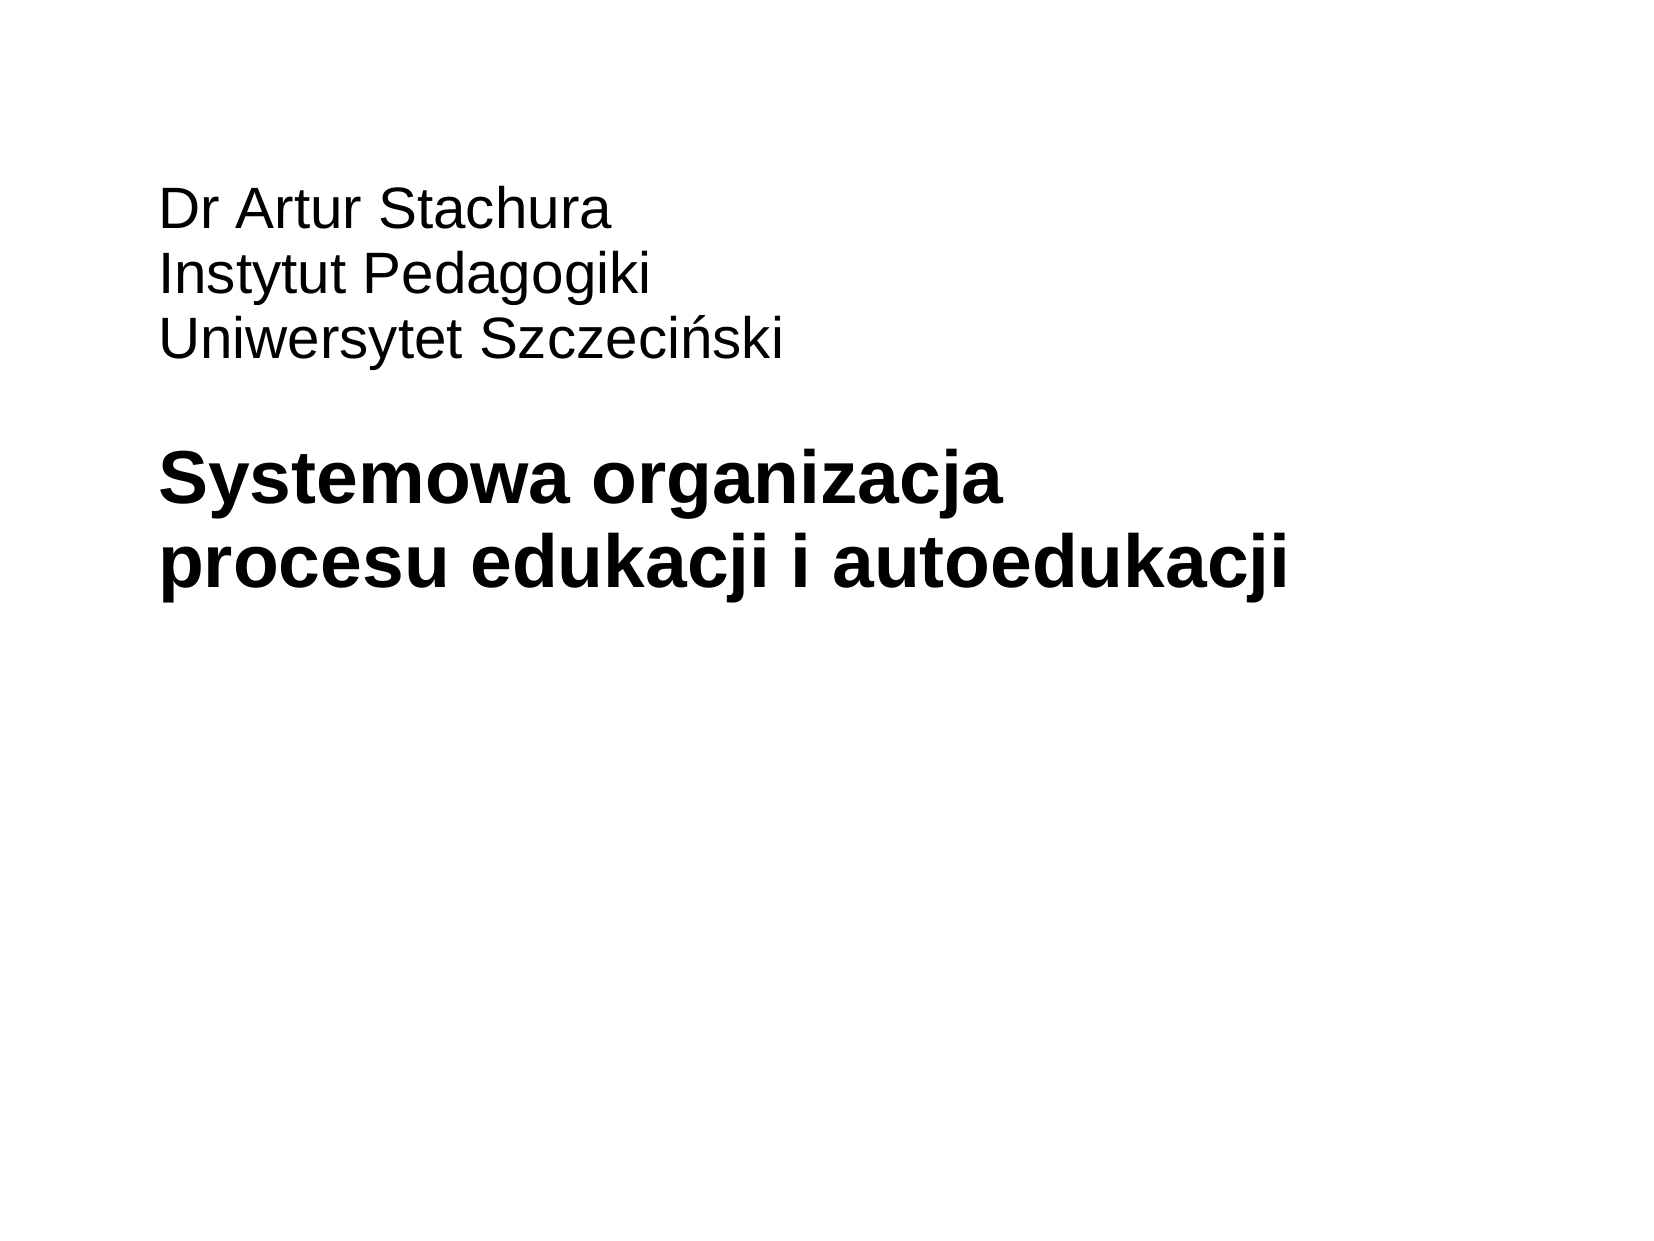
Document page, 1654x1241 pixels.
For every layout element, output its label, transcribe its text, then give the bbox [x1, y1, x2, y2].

text_box Dr Artur Stachura Instytut Pedagogiki Uniwersytet Szczeciński Systemowa organizacja procesu edukacji i autoedukacji [143, 168, 1511, 629]
